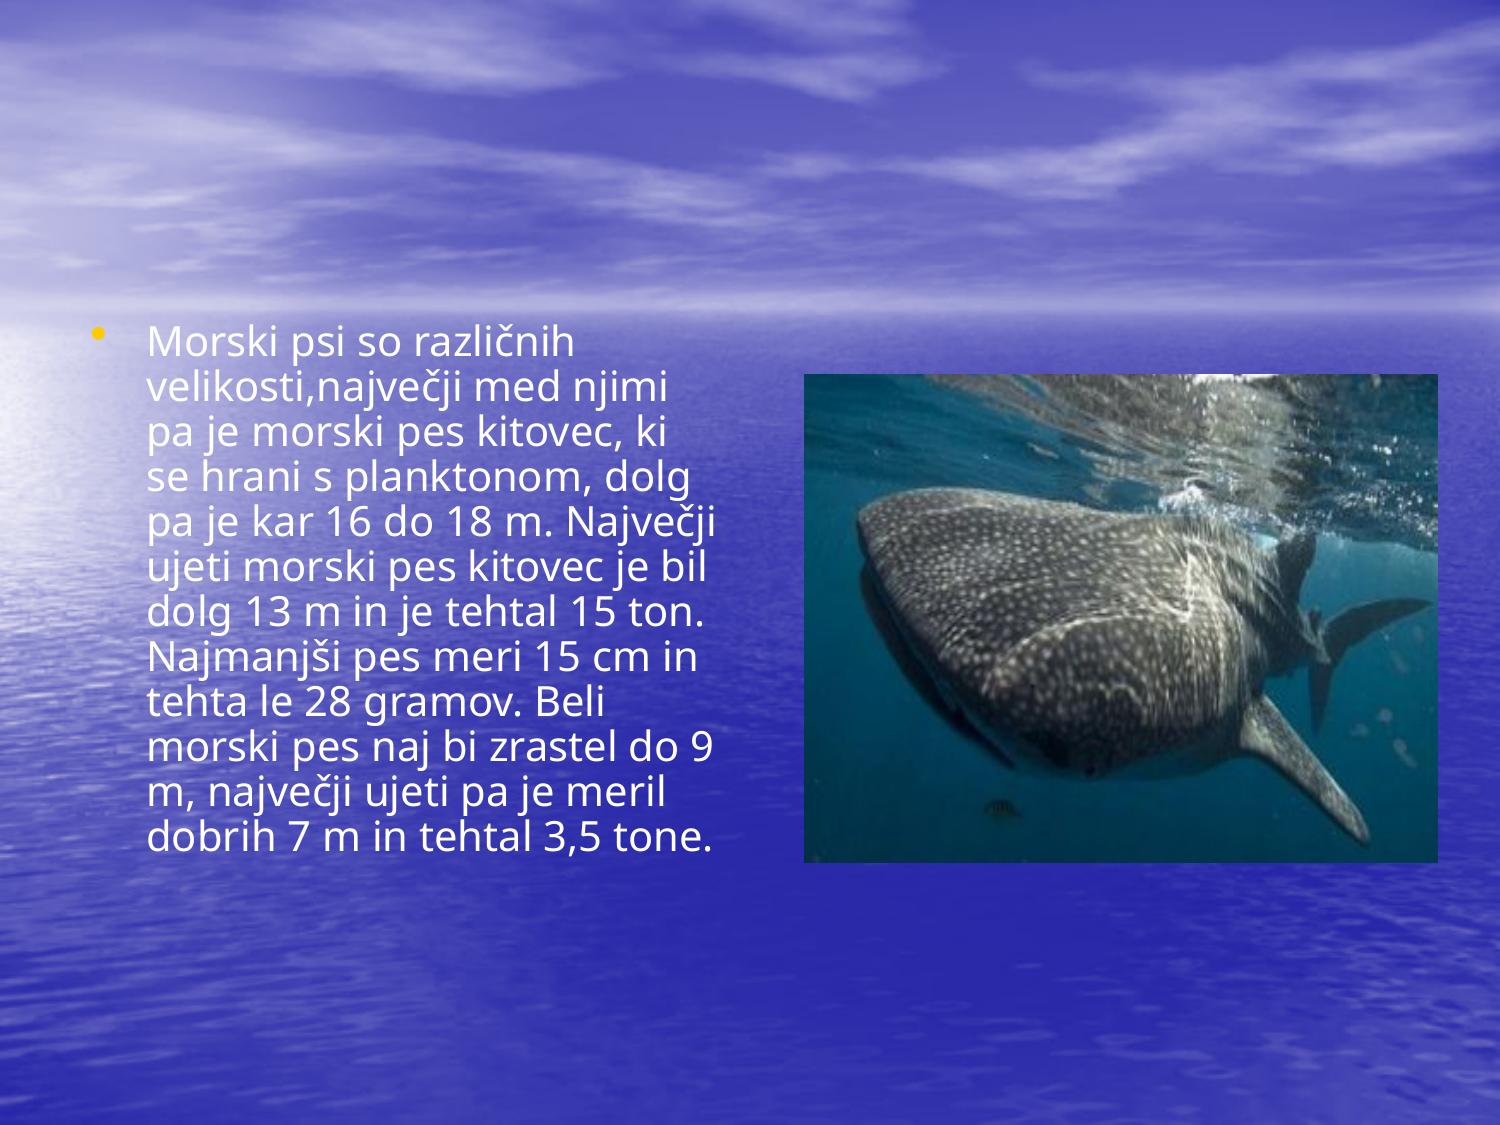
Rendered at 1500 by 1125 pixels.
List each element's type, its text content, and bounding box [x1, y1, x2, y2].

picture [0, 0, 1500, 1125]
list Morski psi so različnih velikosti,največji med njimi pa je morski pes kitovec, ki se hrani s planktonom, dolg pa je kar 16 do 18 m. Največji ujeti morski pes kitovec je bil dolg 13 m in je tehtal 15 ton. Najmanjši pes meri 15 cm in tehta le 28 gramov. Beli morski pes naj bi zrastel do 9 m, največji ujeti pa je meril dobrih 7 m in tehtal 3,5 tone. [75, 312, 738, 988]
